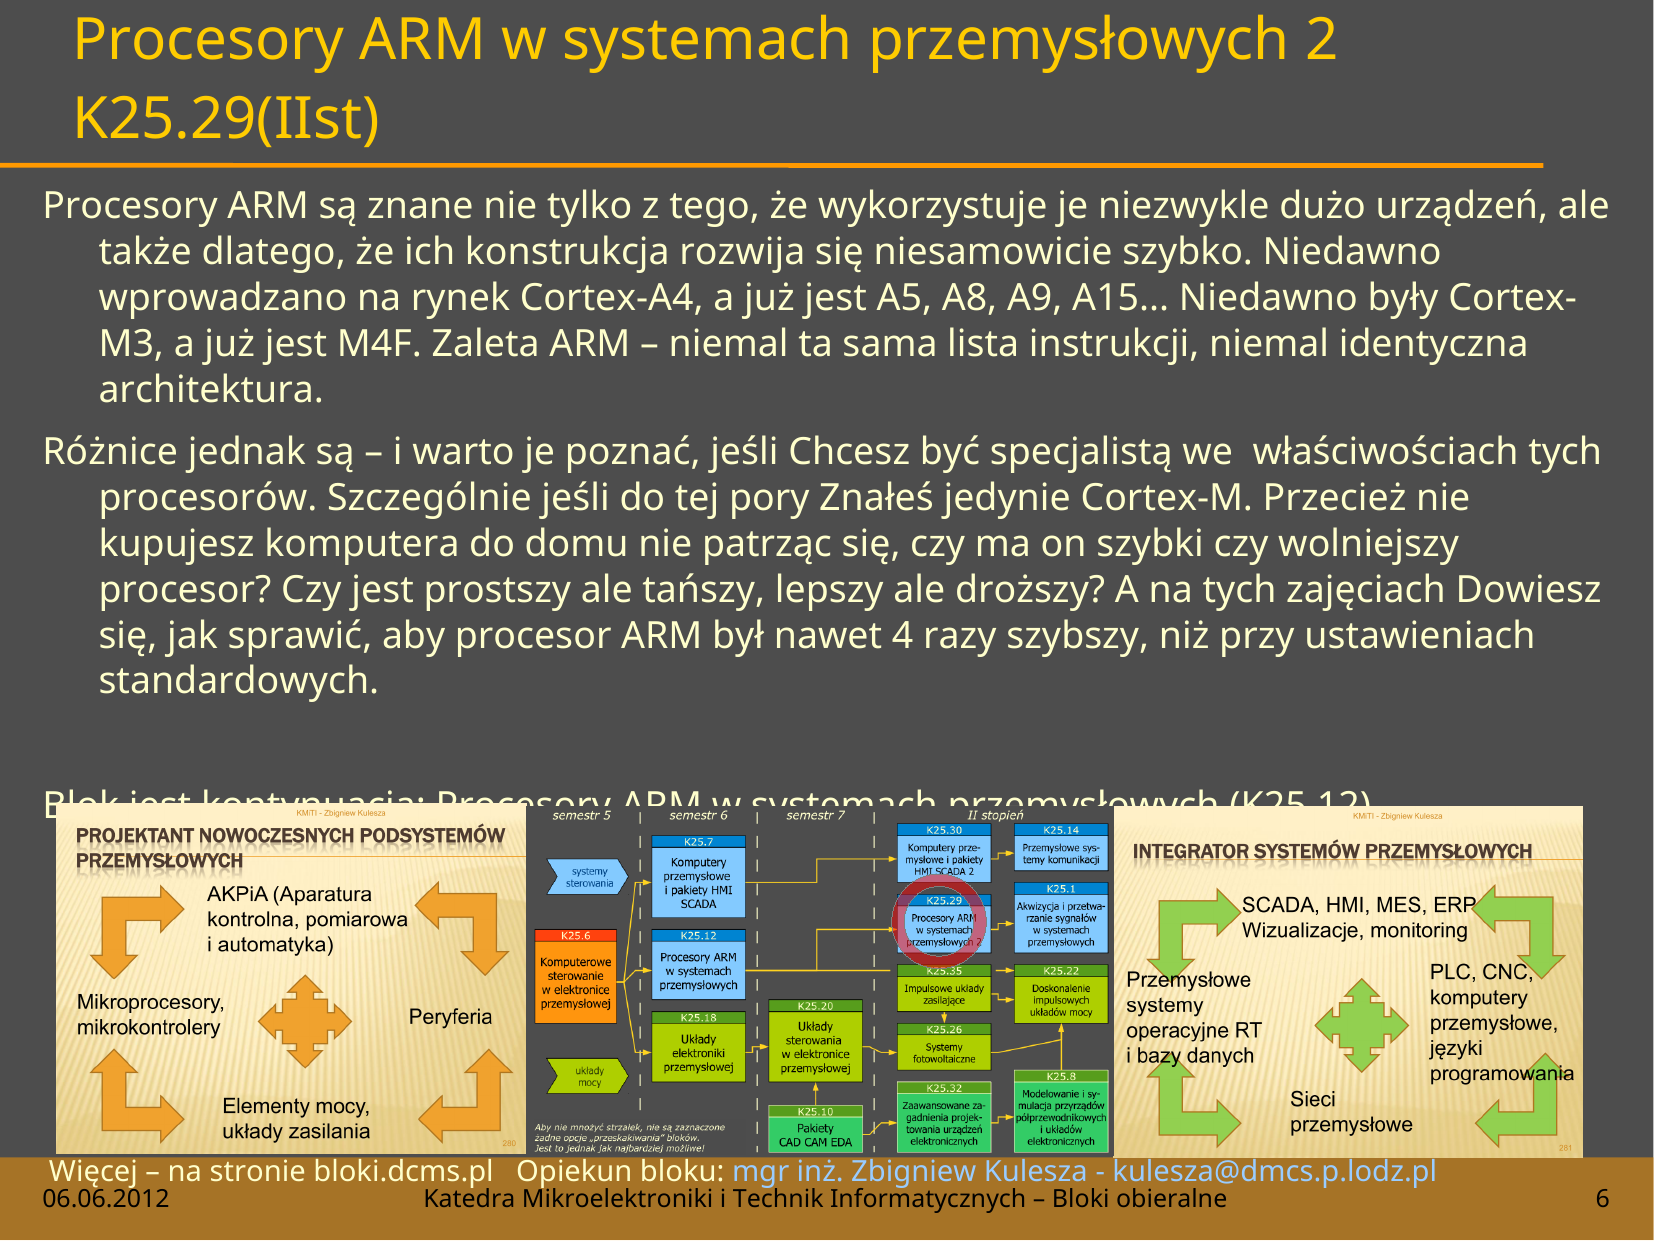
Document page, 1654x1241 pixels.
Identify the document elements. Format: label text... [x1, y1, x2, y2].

list Więcej – na stronie bloki.dcms.pl Opiekun bloku: mgr inż. Zbigniew Kulesza - kulesza@dmcs.p.lodz.pl [33, 1145, 1619, 1235]
title Procesory ARM w systemach przemysłowych 2 K25.29(IIst) [57, 0, 1620, 155]
list Procesory ARM są znane nie tylko z tego, że wykorzystuje je niezwykle dużo urządzeń, ale także dlatego, że ich konstrukcja rozwija się niesamowicie szybko. Niedawno wprowadzano na rynek Cortex-A4, a już jest A5, A8, A9, A15... Niedawno były Cortex-M3, a już jest M4F. Zaleta ARM – niemal ta sama lista instrukcji, niemal identyczna architektura. Różnice jednak są – i warto je poznać, jeśli Chcesz być specjalistą we właściwościach tych procesorów. Szczególnie jeśli do tej pory Znałeś jedynie Cortex-M. Przecież nie kupujesz komputera do domu nie patrząc się, czy ma on szybki czy wolniejszy procesor? Czy jest prostszy ale tańszy, lepszy ale droższy? A na tych zajęciach Dowiesz się, jak sprawić, aby procesor ARM był nawet 4 razy szybszy, niż przy ustawieniach standardowych. Blok jest kontynuacją: Procesory ARM w systemach przemysłowych (K25.12). [27, 174, 1630, 773]
picture [56, 803, 1583, 1145]
text_box [891, 874, 987, 969]
